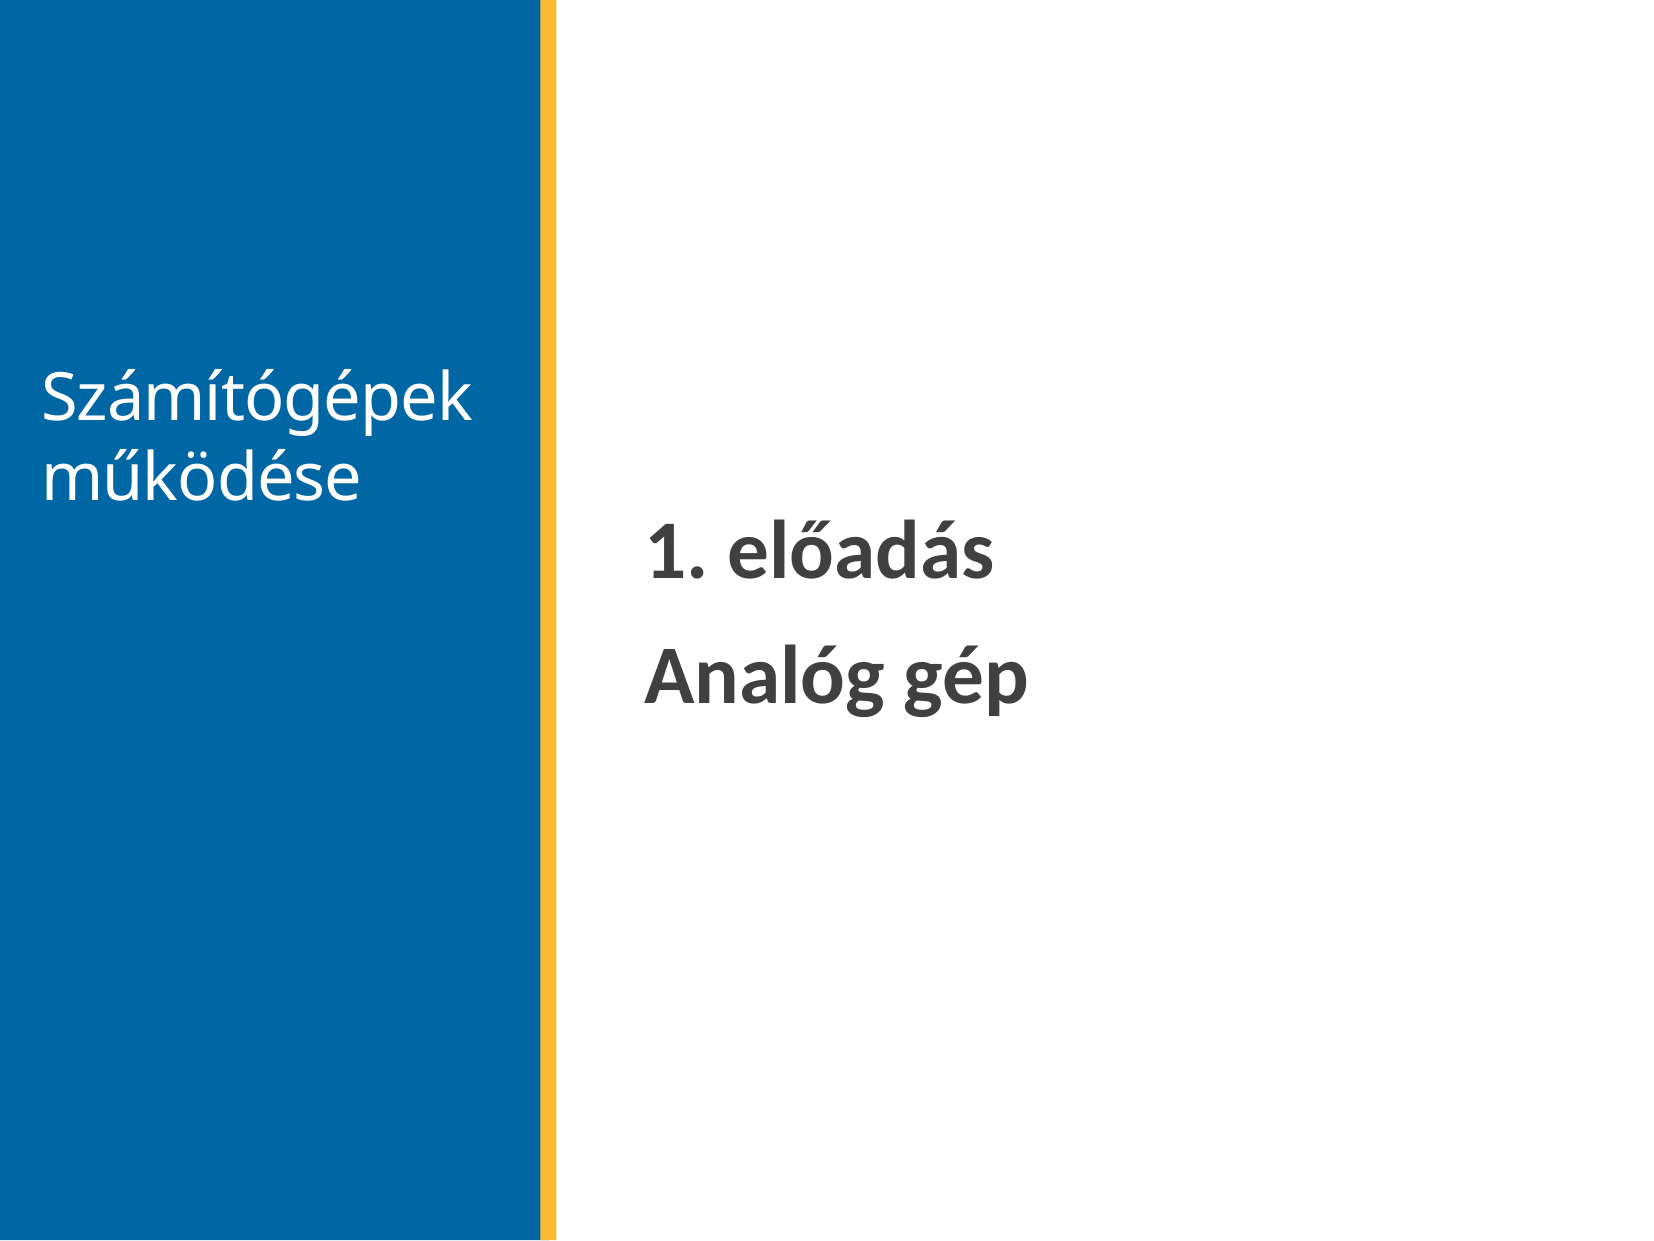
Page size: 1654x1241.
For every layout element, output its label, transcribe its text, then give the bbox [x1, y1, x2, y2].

list 1. előadás Analóg gép [625, 132, 1532, 1084]
title Számítógépek működése [25, 107, 497, 521]
